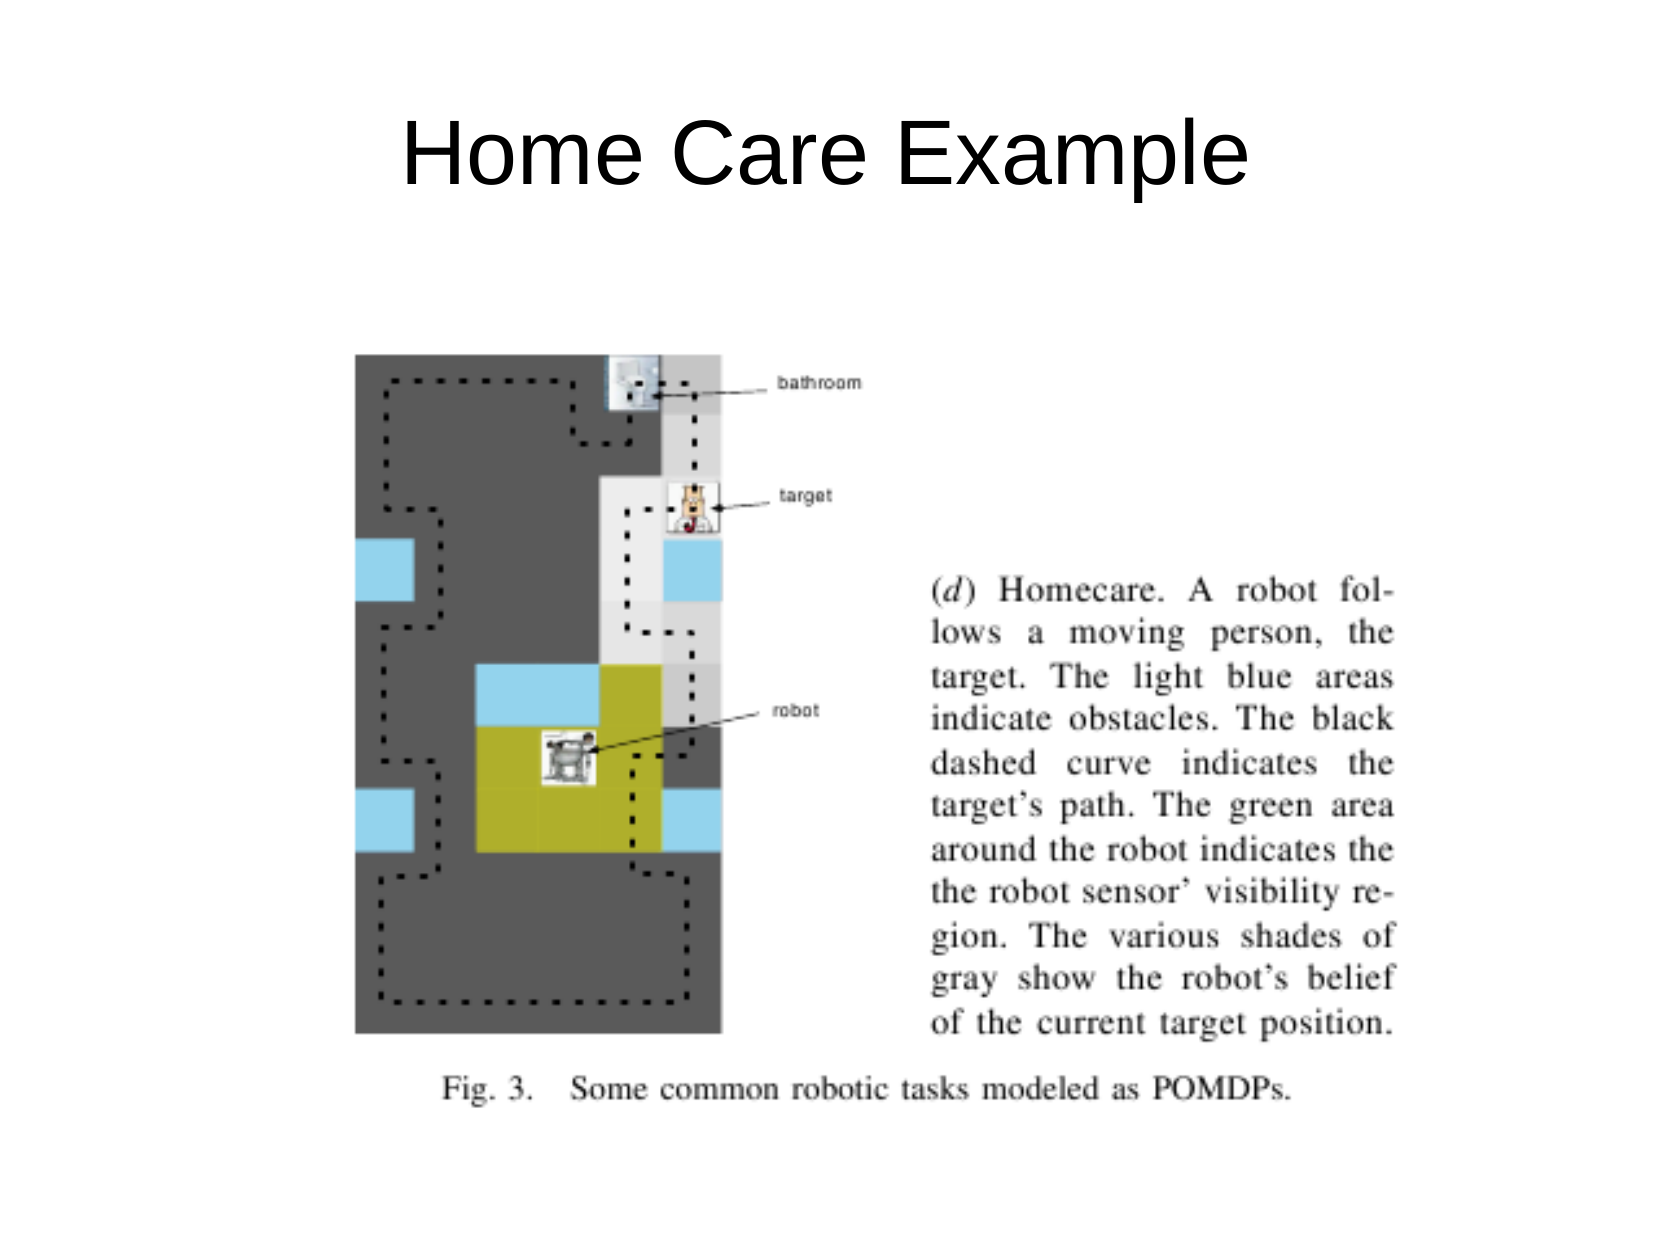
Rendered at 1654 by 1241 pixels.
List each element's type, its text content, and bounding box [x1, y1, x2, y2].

picture [299, 332, 1426, 1163]
title Home Care Example [82, 56, 1571, 250]
